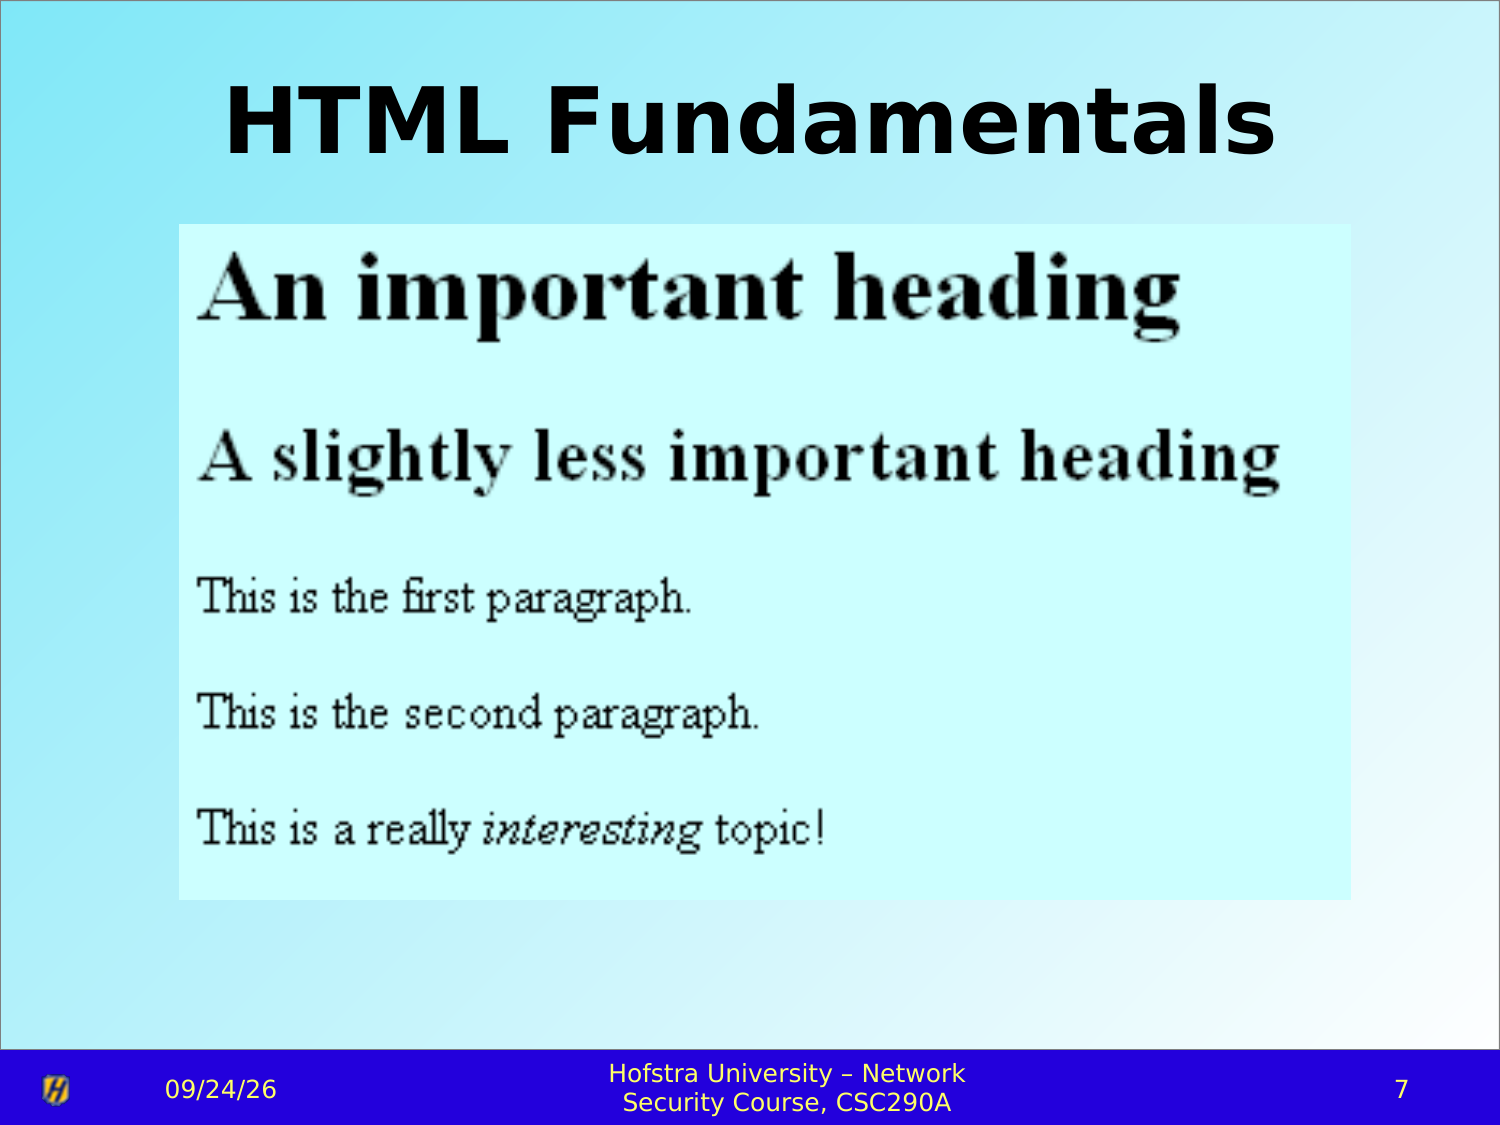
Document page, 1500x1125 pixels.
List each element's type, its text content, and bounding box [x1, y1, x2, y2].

title HTML Fundamentals [71, 54, 1431, 184]
picture [179, 224, 1351, 901]
picture [37, 1072, 76, 1110]
